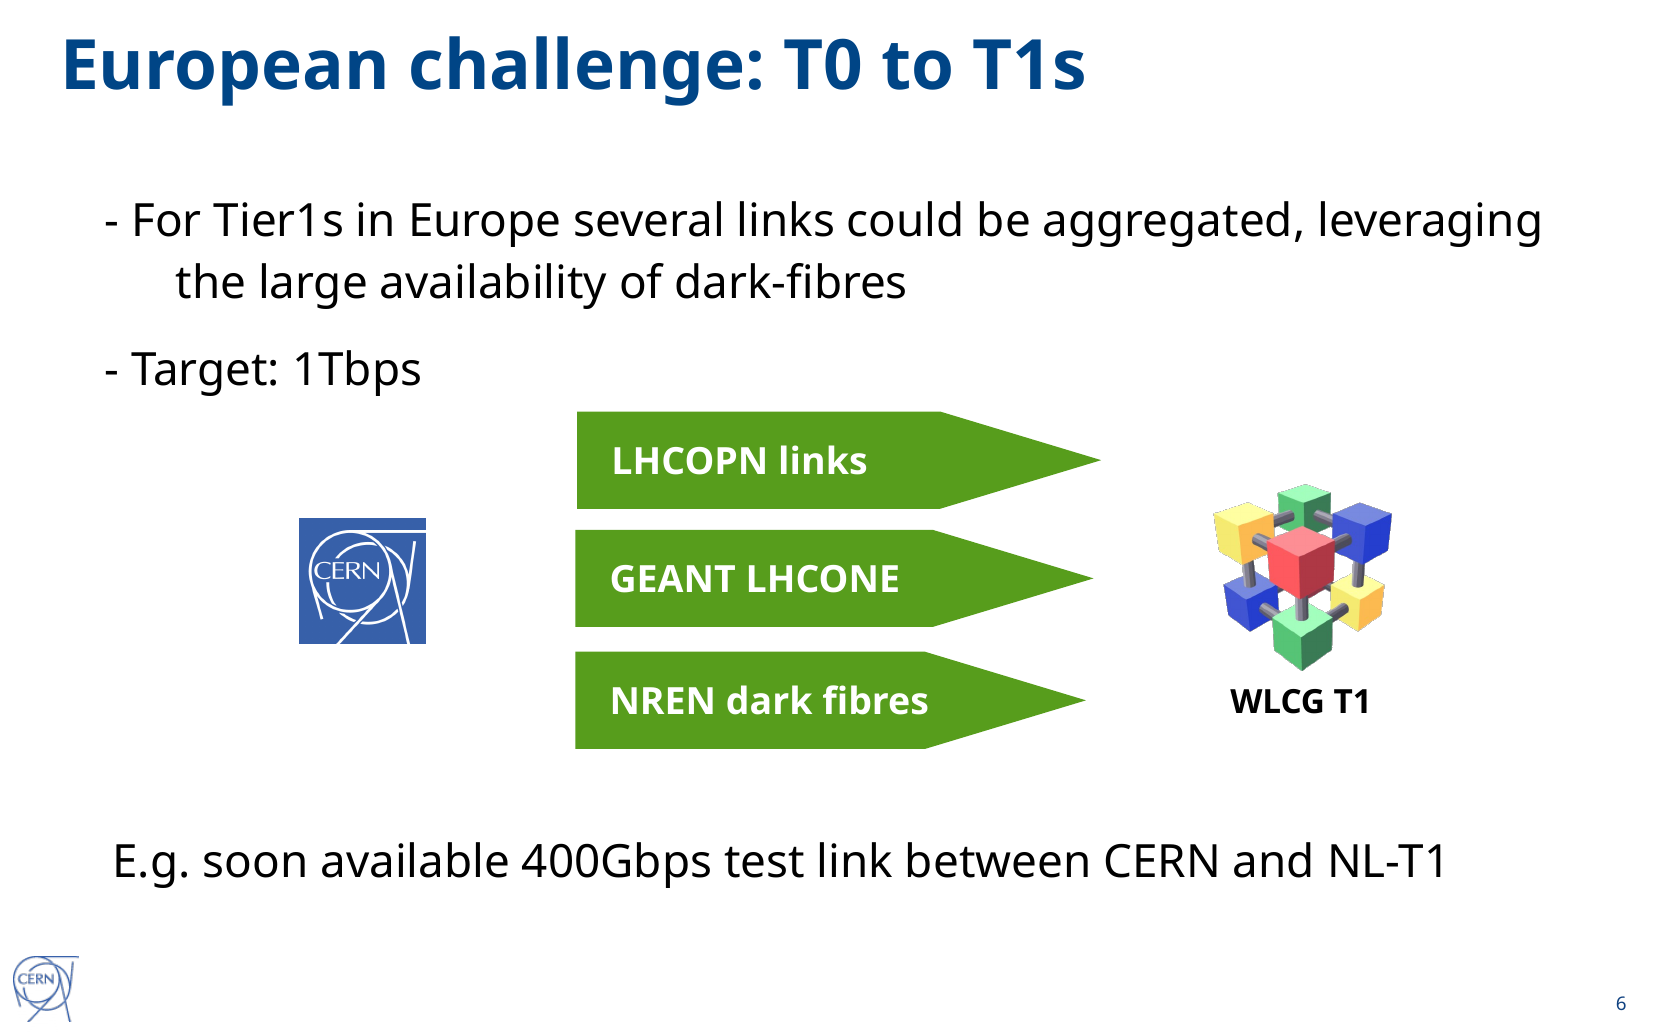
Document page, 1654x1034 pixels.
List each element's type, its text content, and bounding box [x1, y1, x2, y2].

text_box E.g. soon available 400Gbps test link between CERN and NL-T1 [97, 821, 1598, 985]
picture [13, 956, 79, 1032]
picture [1198, 470, 1413, 685]
text_box LHCOPN links [577, 411, 1102, 509]
text_box WLCG T1 [1215, 670, 1460, 788]
picture [299, 518, 426, 645]
title European challenge: T0 to T1s [60, 0, 1528, 138]
text_box - For Tier1s in Europe several links could be aggregated, leveraging the large availability of dark-fibres - Target: 1Tbps [90, 180, 1591, 493]
text_box NREN dark fibres [575, 651, 1086, 749]
text_box GEANT LHCONE [575, 529, 1094, 627]
